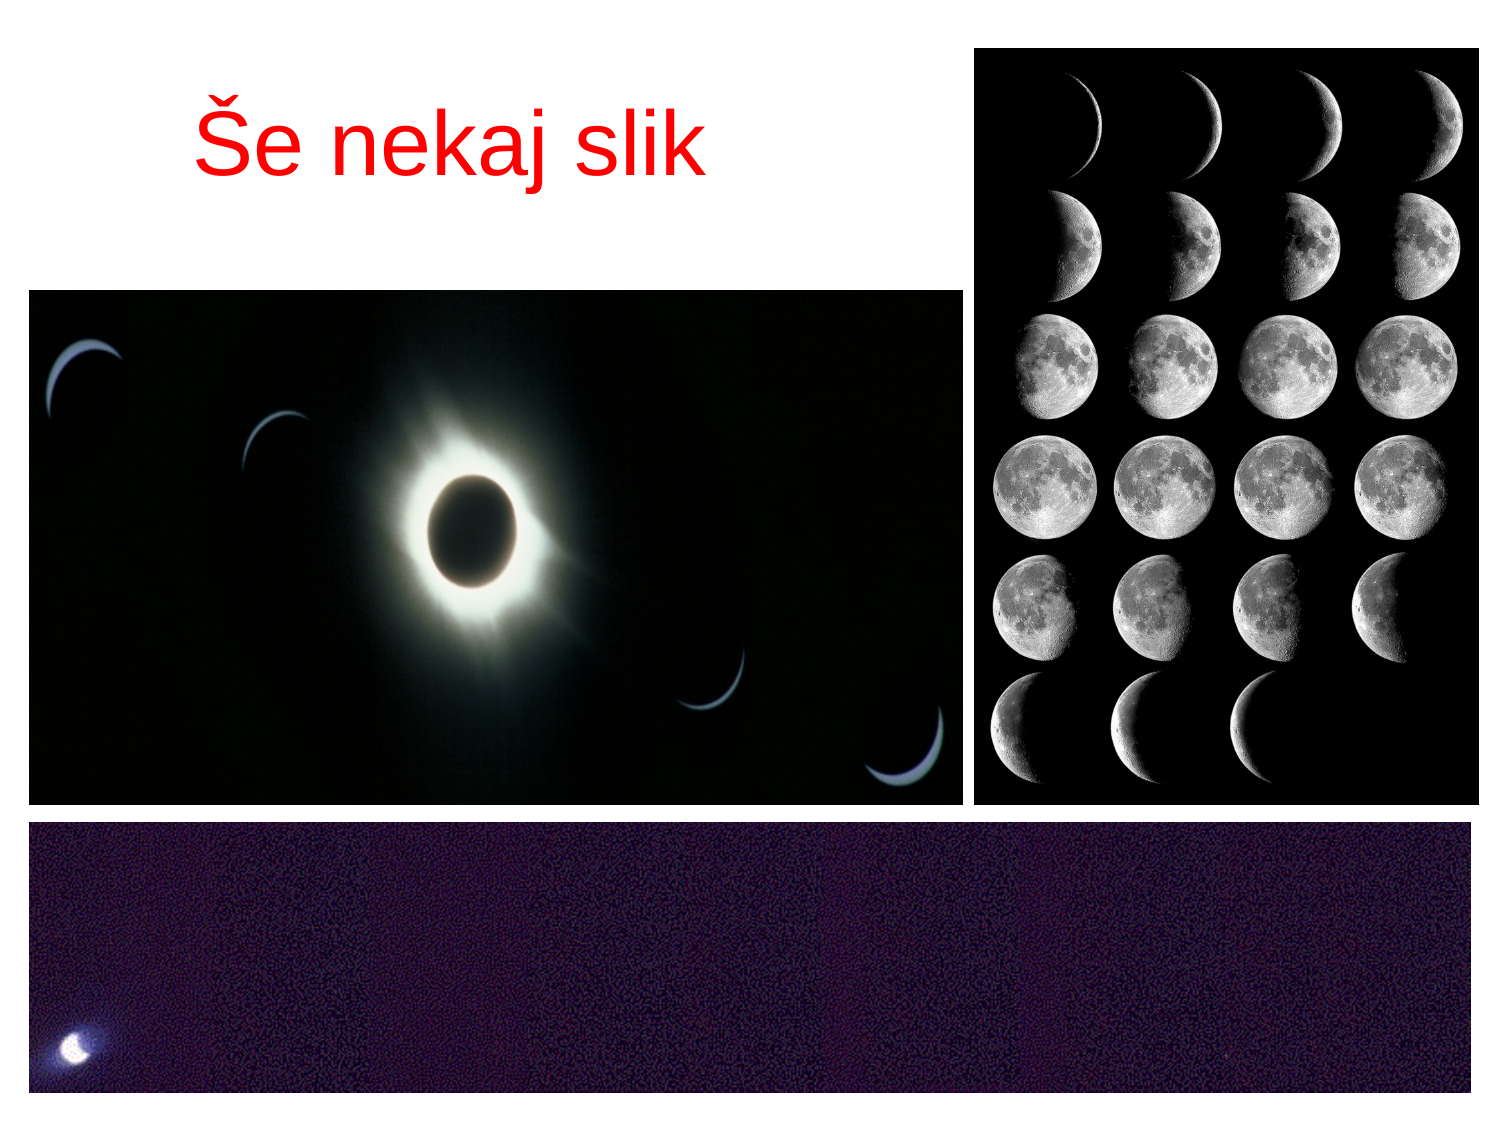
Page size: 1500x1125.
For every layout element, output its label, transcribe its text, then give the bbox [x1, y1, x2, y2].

title Še nekaj slik [75, 45, 1425, 233]
picture [29, 822, 1471, 1093]
picture [974, 48, 1479, 805]
picture [29, 290, 963, 805]
